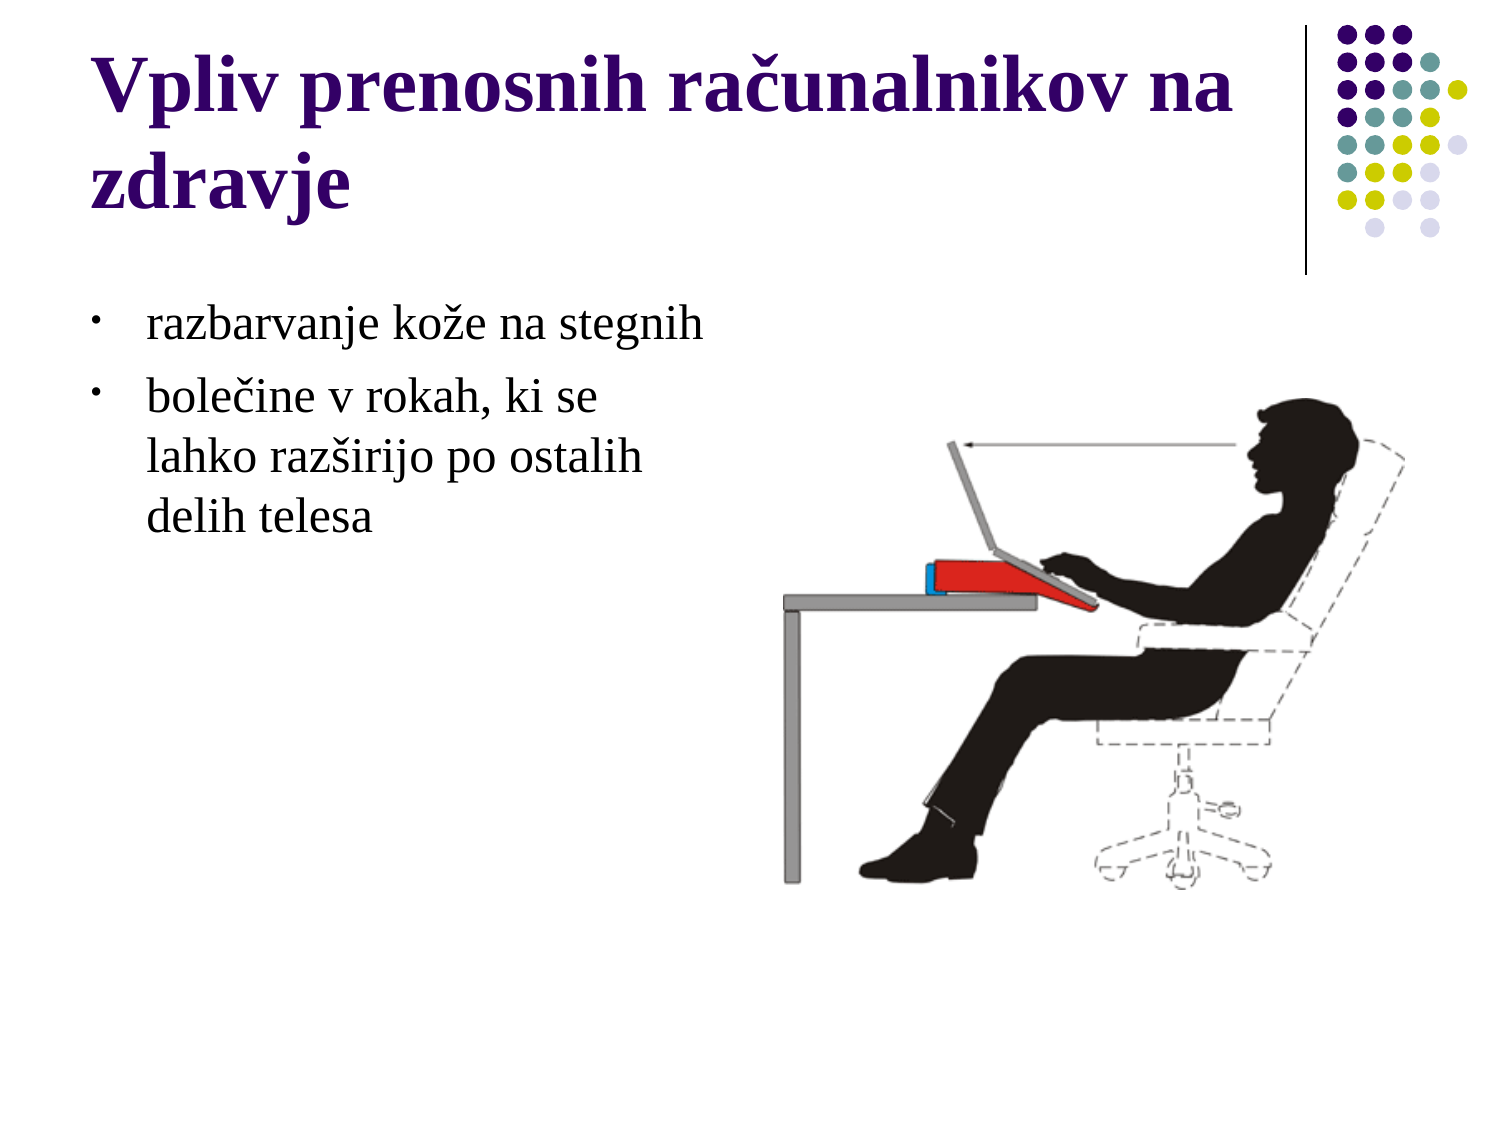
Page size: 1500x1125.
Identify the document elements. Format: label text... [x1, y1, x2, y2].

title Vpliv prenosnih računalnikov na zdravje [74, 20, 1313, 233]
text_box [783, 398, 1405, 890]
list razbarvanje kože na stegnih bolečine v rokah, ki se lahko razširijo po ostalih delih telesa [74, 282, 737, 1006]
